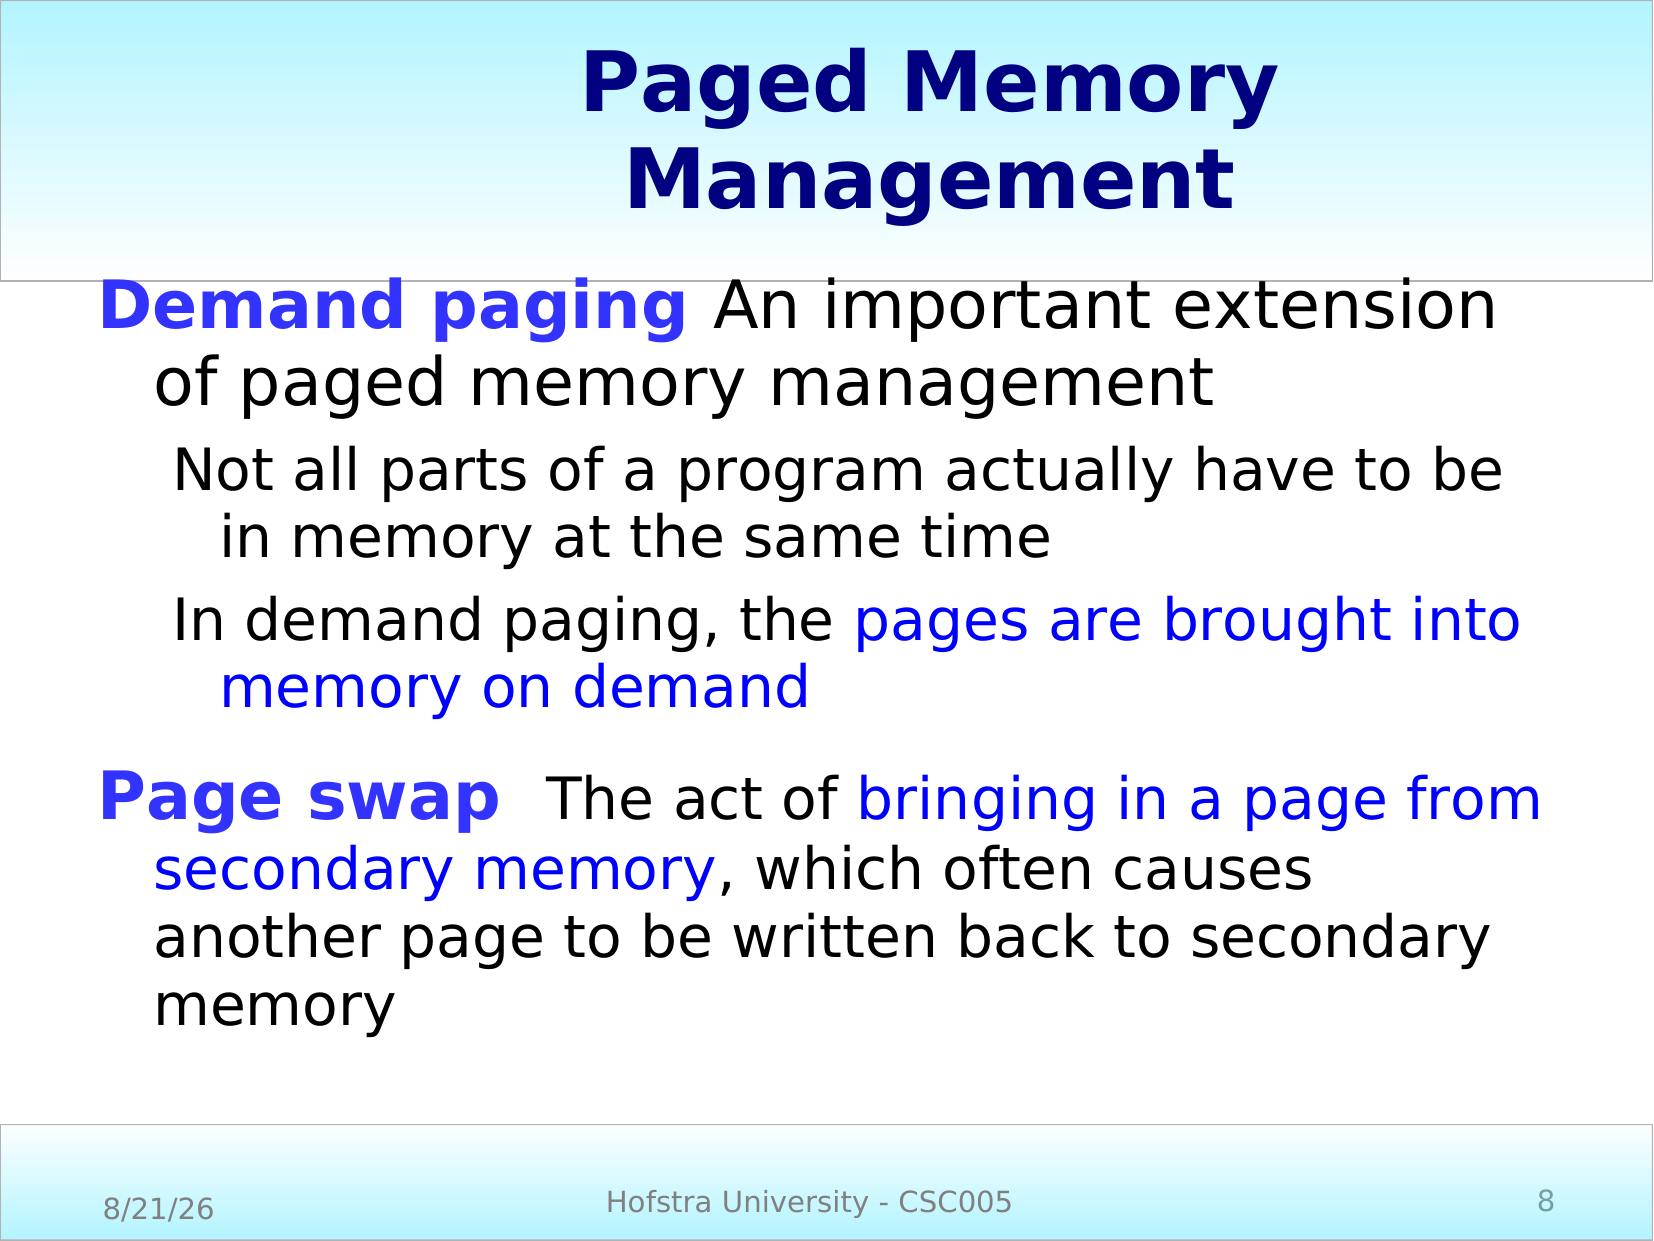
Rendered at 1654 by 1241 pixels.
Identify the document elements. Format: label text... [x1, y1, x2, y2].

list Demand paging An important extension of paged memory management Not all parts of a program actually have to be in memory at the same time In demand paging, the pages are brought into memory on demand Page swap The act of bringing in a page from secondary memory, which often causes another page to be written back to secondary memory [82, 258, 1571, 1241]
title Paged Memory Management [247, 12, 1612, 250]
